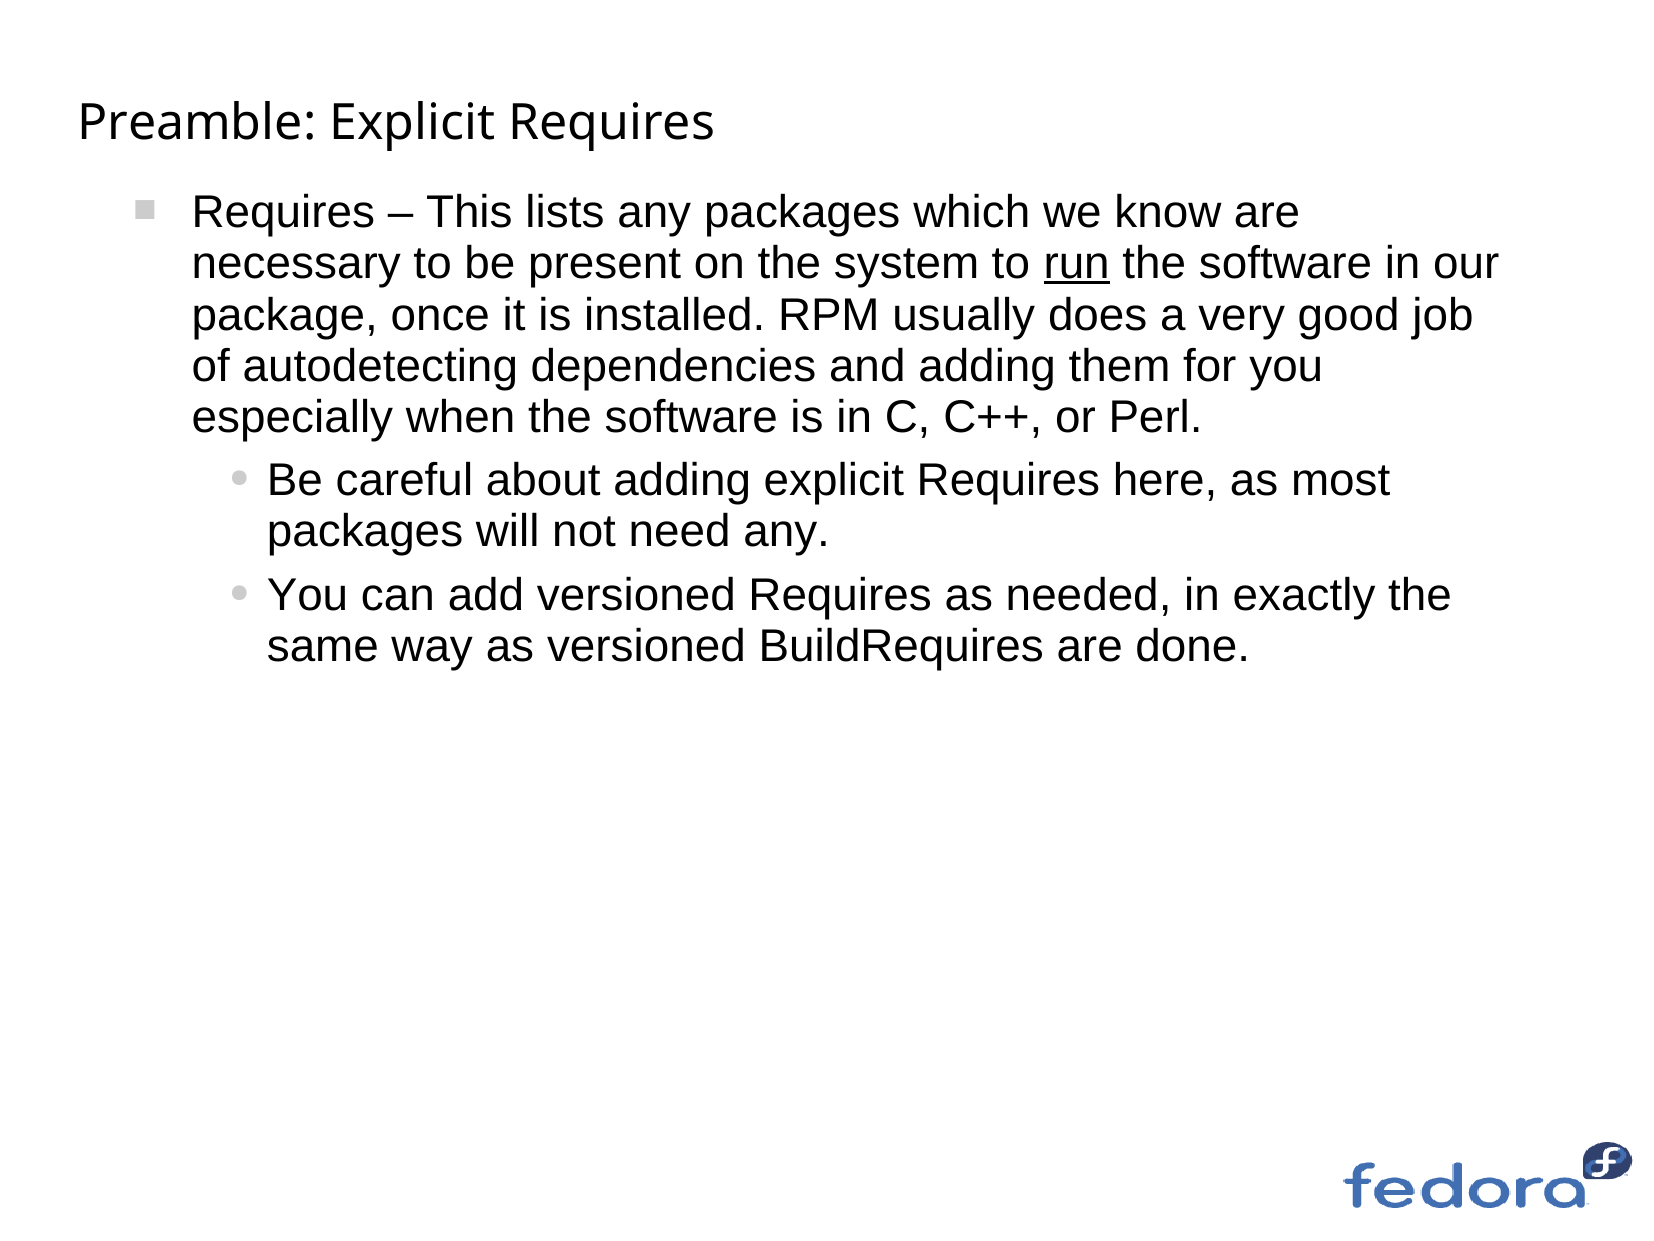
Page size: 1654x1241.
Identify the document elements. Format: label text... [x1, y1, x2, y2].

list Requires – This lists any packages which we know are necessary to be present on the system to run the software in our package, once it is installed. RPM usually does a very good job of autodetecting dependencies and adding them for you especially when the software is in C, C++, or Perl. Be careful about adding explicit Requires here, as most packages will not need any. You can add versioned Requires as needed, in exactly the same way as versioned BuildRequires are done. [79, 185, 1503, 1095]
picture [1332, 1124, 1651, 1227]
title Preamble: Explicit Requires [77, 61, 1509, 180]
